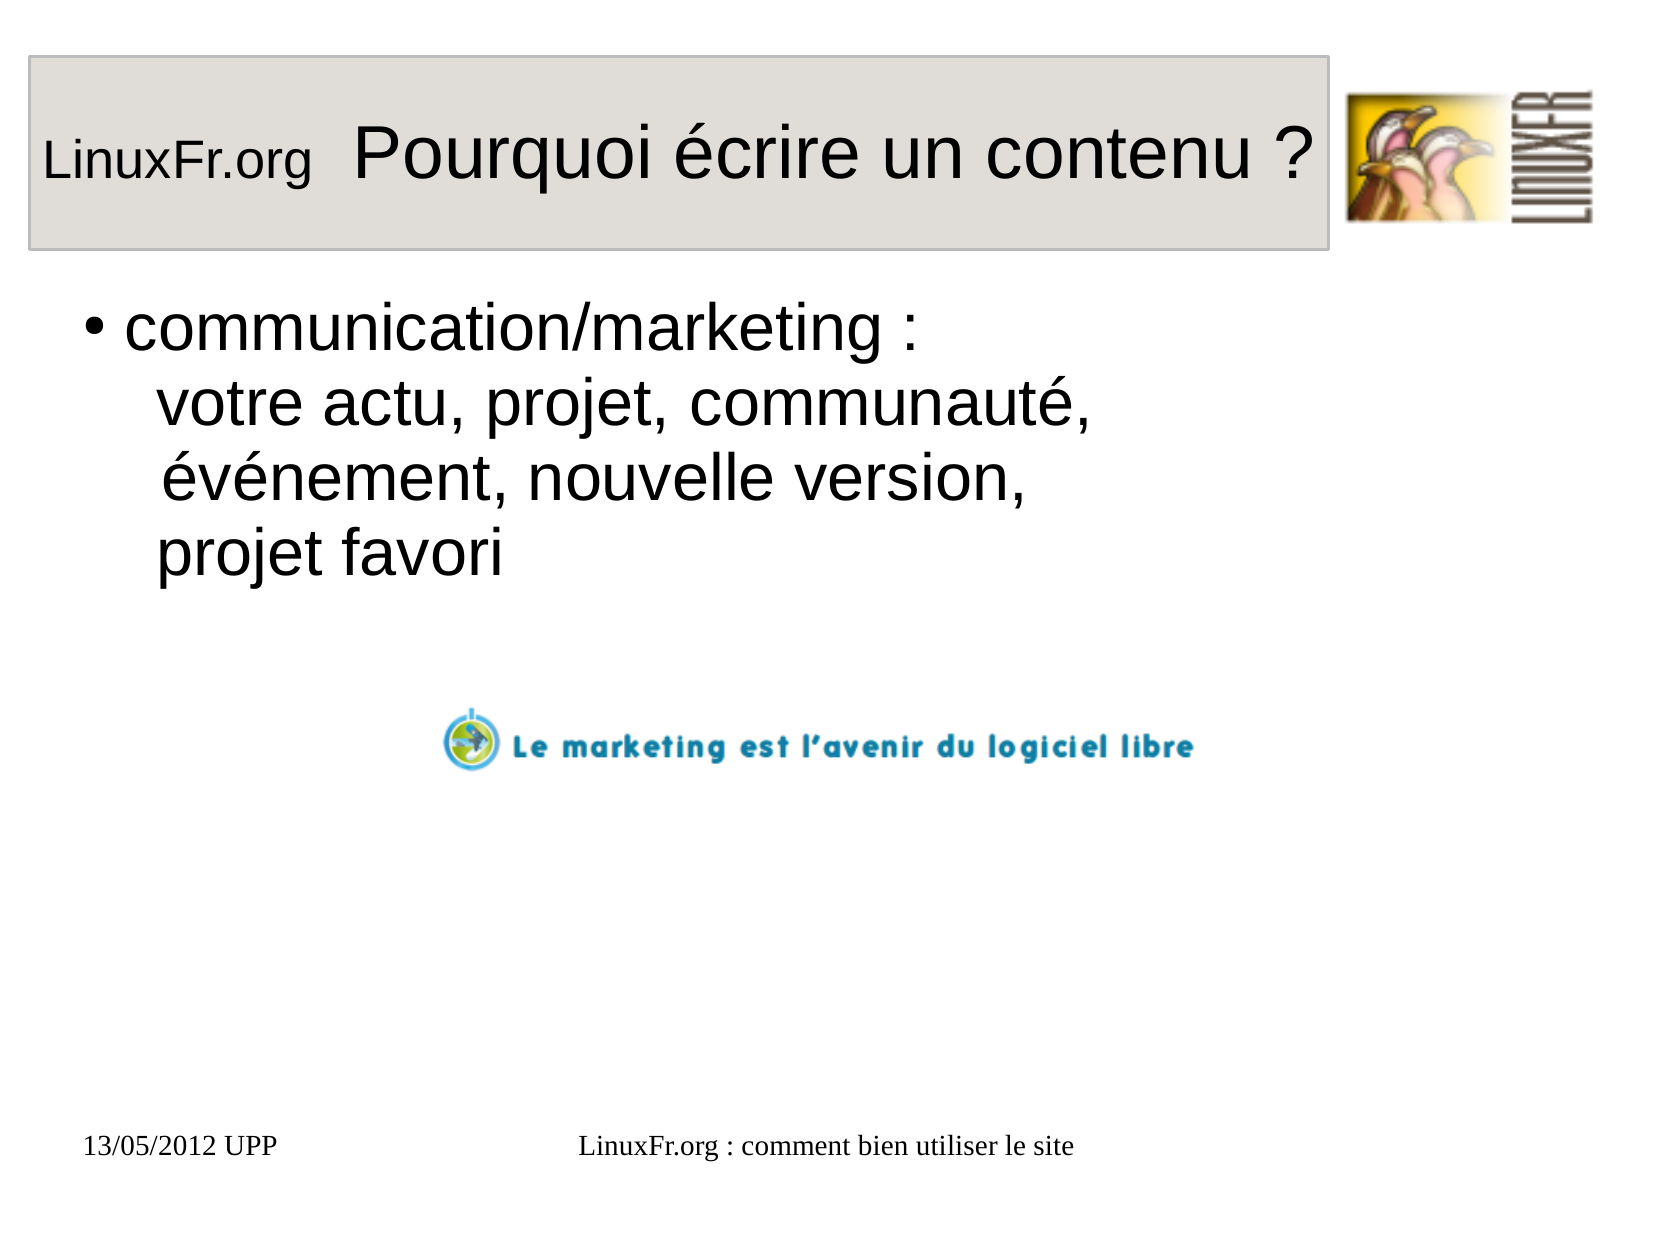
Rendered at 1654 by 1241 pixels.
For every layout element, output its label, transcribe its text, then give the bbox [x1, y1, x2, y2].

subtitle communication/marketing : votre actu, projet, communauté, événement, nouvelle version, projet favori [82, 290, 1418, 1094]
picture [1341, 88, 1601, 229]
title LinuxFr.org Pourquoi écrire un contenu ? [29, 56, 1329, 250]
picture [426, 696, 1211, 786]
